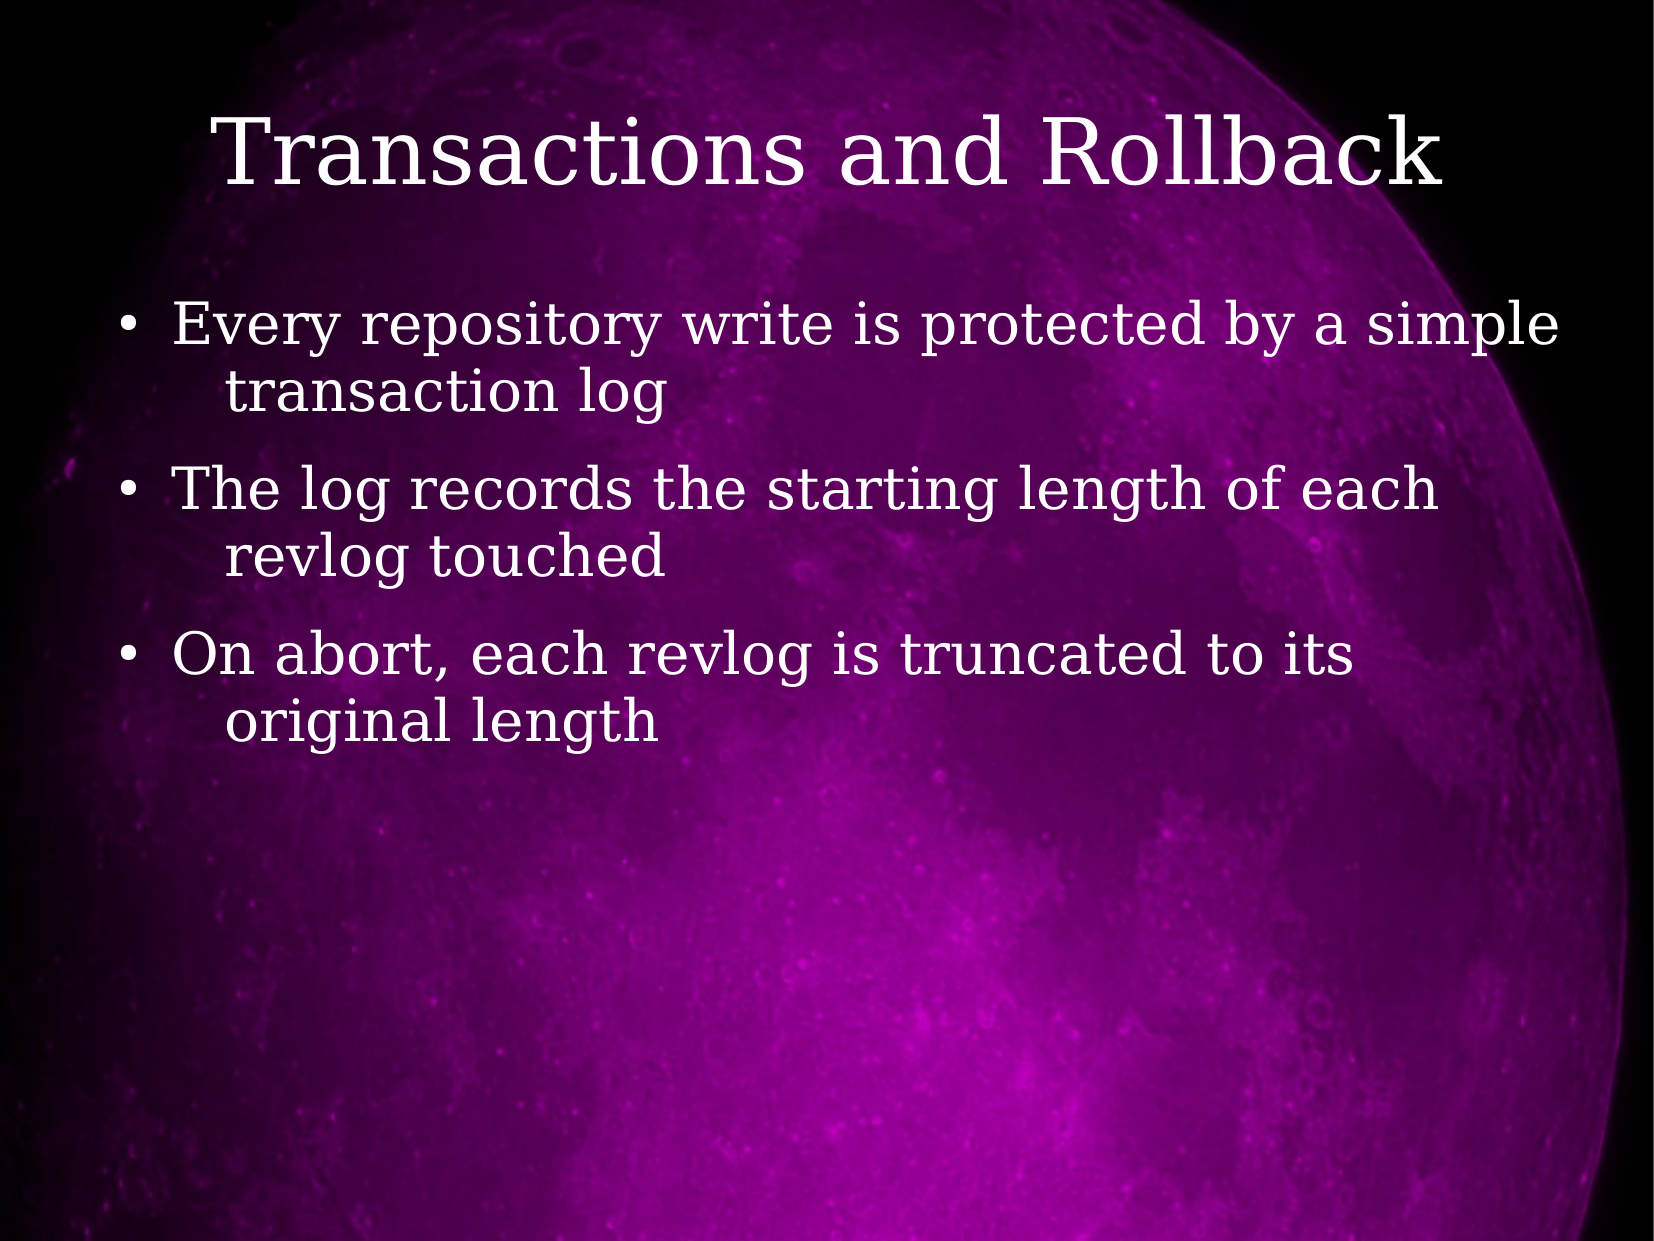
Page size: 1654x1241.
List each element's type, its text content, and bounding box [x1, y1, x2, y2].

list Every repository write is protected by a simple transaction log The log records the starting length of each revlog touched On abort, each revlog is truncated to its original length [82, 290, 1571, 1109]
title Transactions and Rollback [82, 49, 1571, 257]
picture [0, 0, 1654, 1241]
